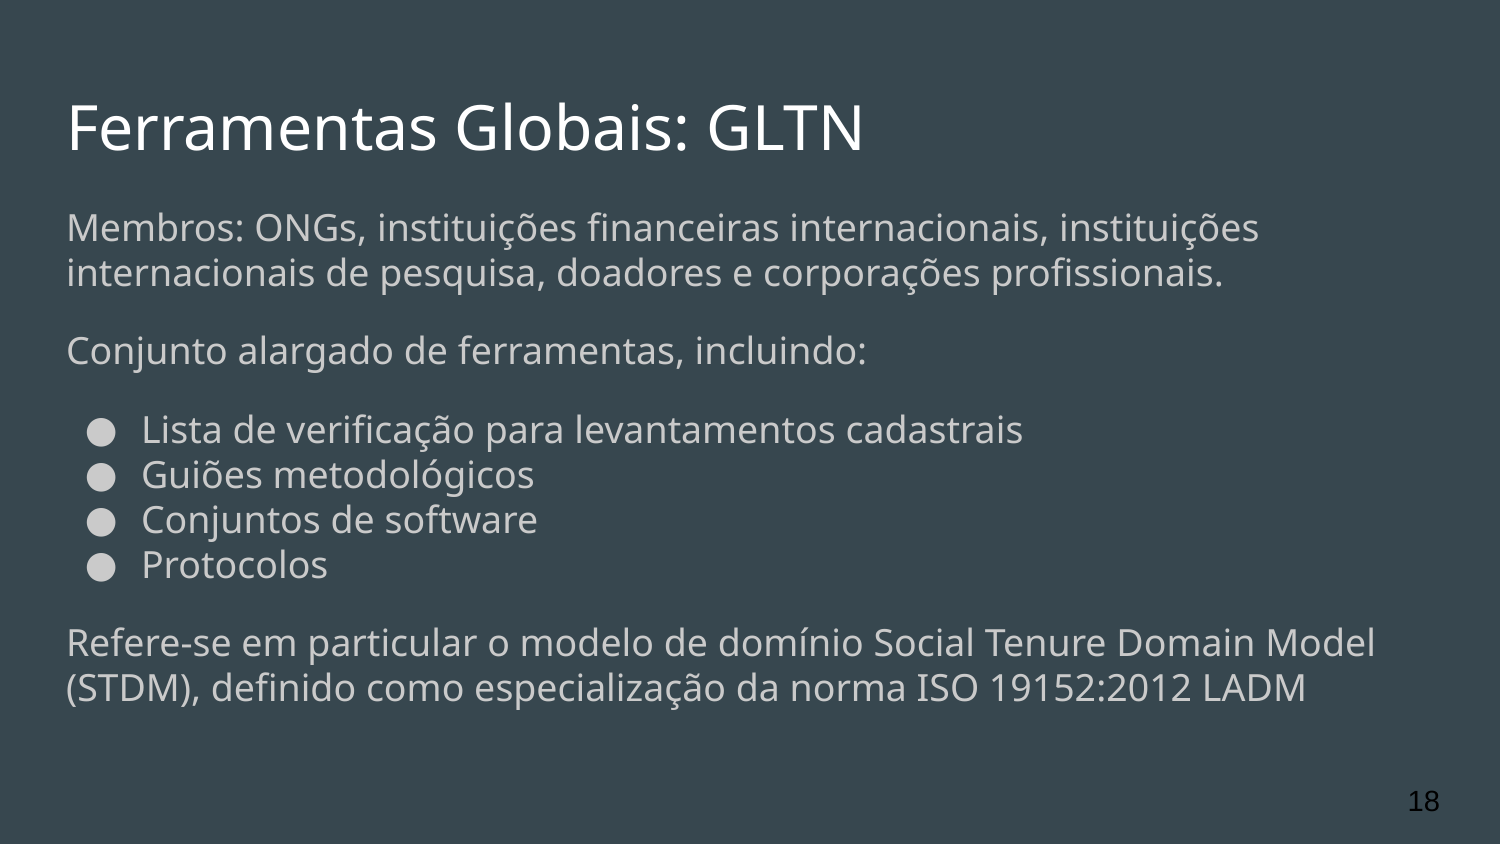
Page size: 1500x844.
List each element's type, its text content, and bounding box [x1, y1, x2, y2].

title Ferramentas Globais: GLTN [51, 72, 1449, 167]
list Membros: ONGs, instituições financeiras internacionais, instituições internacionais de pesquisa, doadores e corporações profissionais. Conjunto alargado de ferramentas, incluindo: Lista de verificação para levantamentos cadastrais Guiões metodológicos Conjuntos de software Protocolos Refere-se em particular o modelo de domínio Social Tenure Domain Model (STDM), definido como especialização da norma ISO 19152:2012 LADM [51, 189, 1449, 790]
slide_number <number> [1392, 767, 1483, 833]
